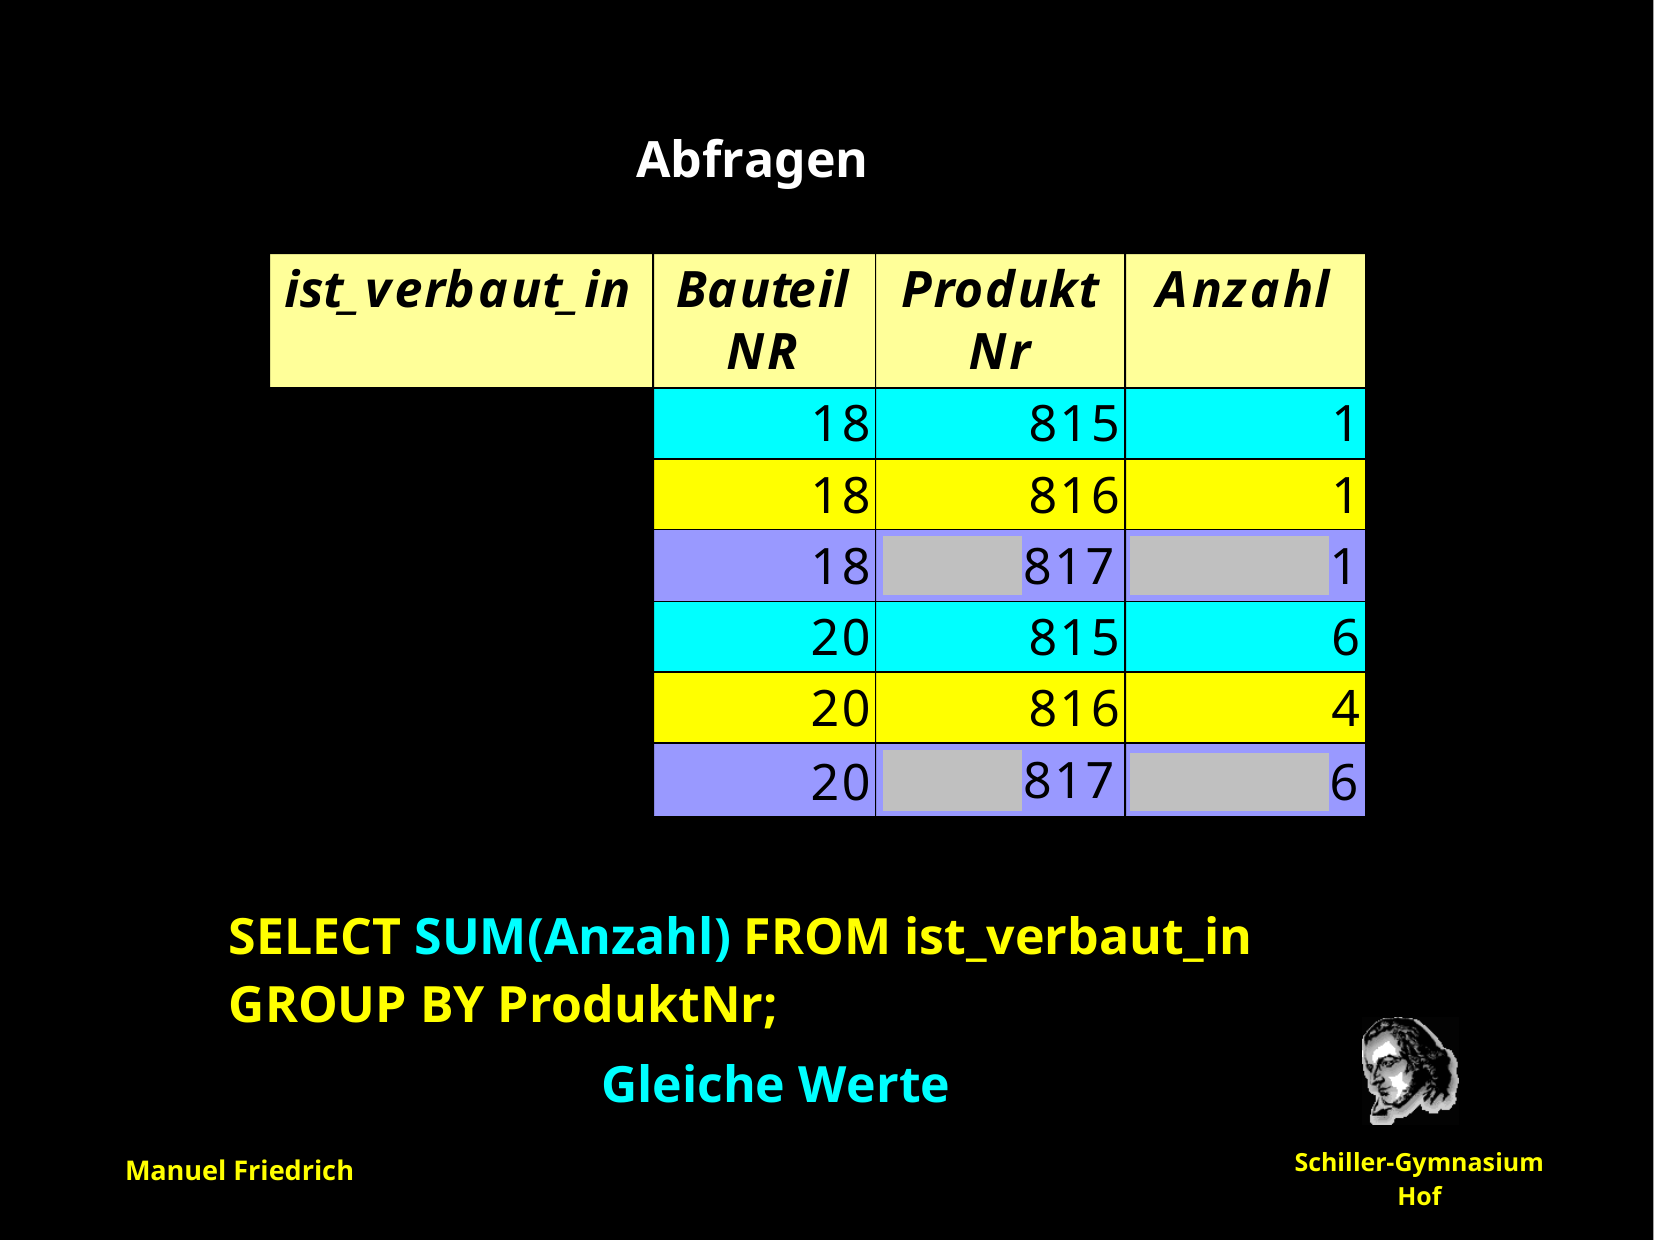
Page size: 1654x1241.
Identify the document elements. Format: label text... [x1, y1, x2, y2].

picture [1362, 1017, 1459, 1125]
text_box Gleiche Werte [601, 1048, 960, 1110]
text_box Abfragen [636, 124, 1032, 253]
text_box SELECT SUM(Anzahl) FROM ist_verbaut_in GROUP BY ProduktNr; [229, 901, 1269, 1024]
text_box Manuel Friedrich [124, 1151, 357, 1185]
text_box Schiller-Gymnasium Hof [1294, 1145, 1549, 1206]
chart [269, 253, 1463, 935]
